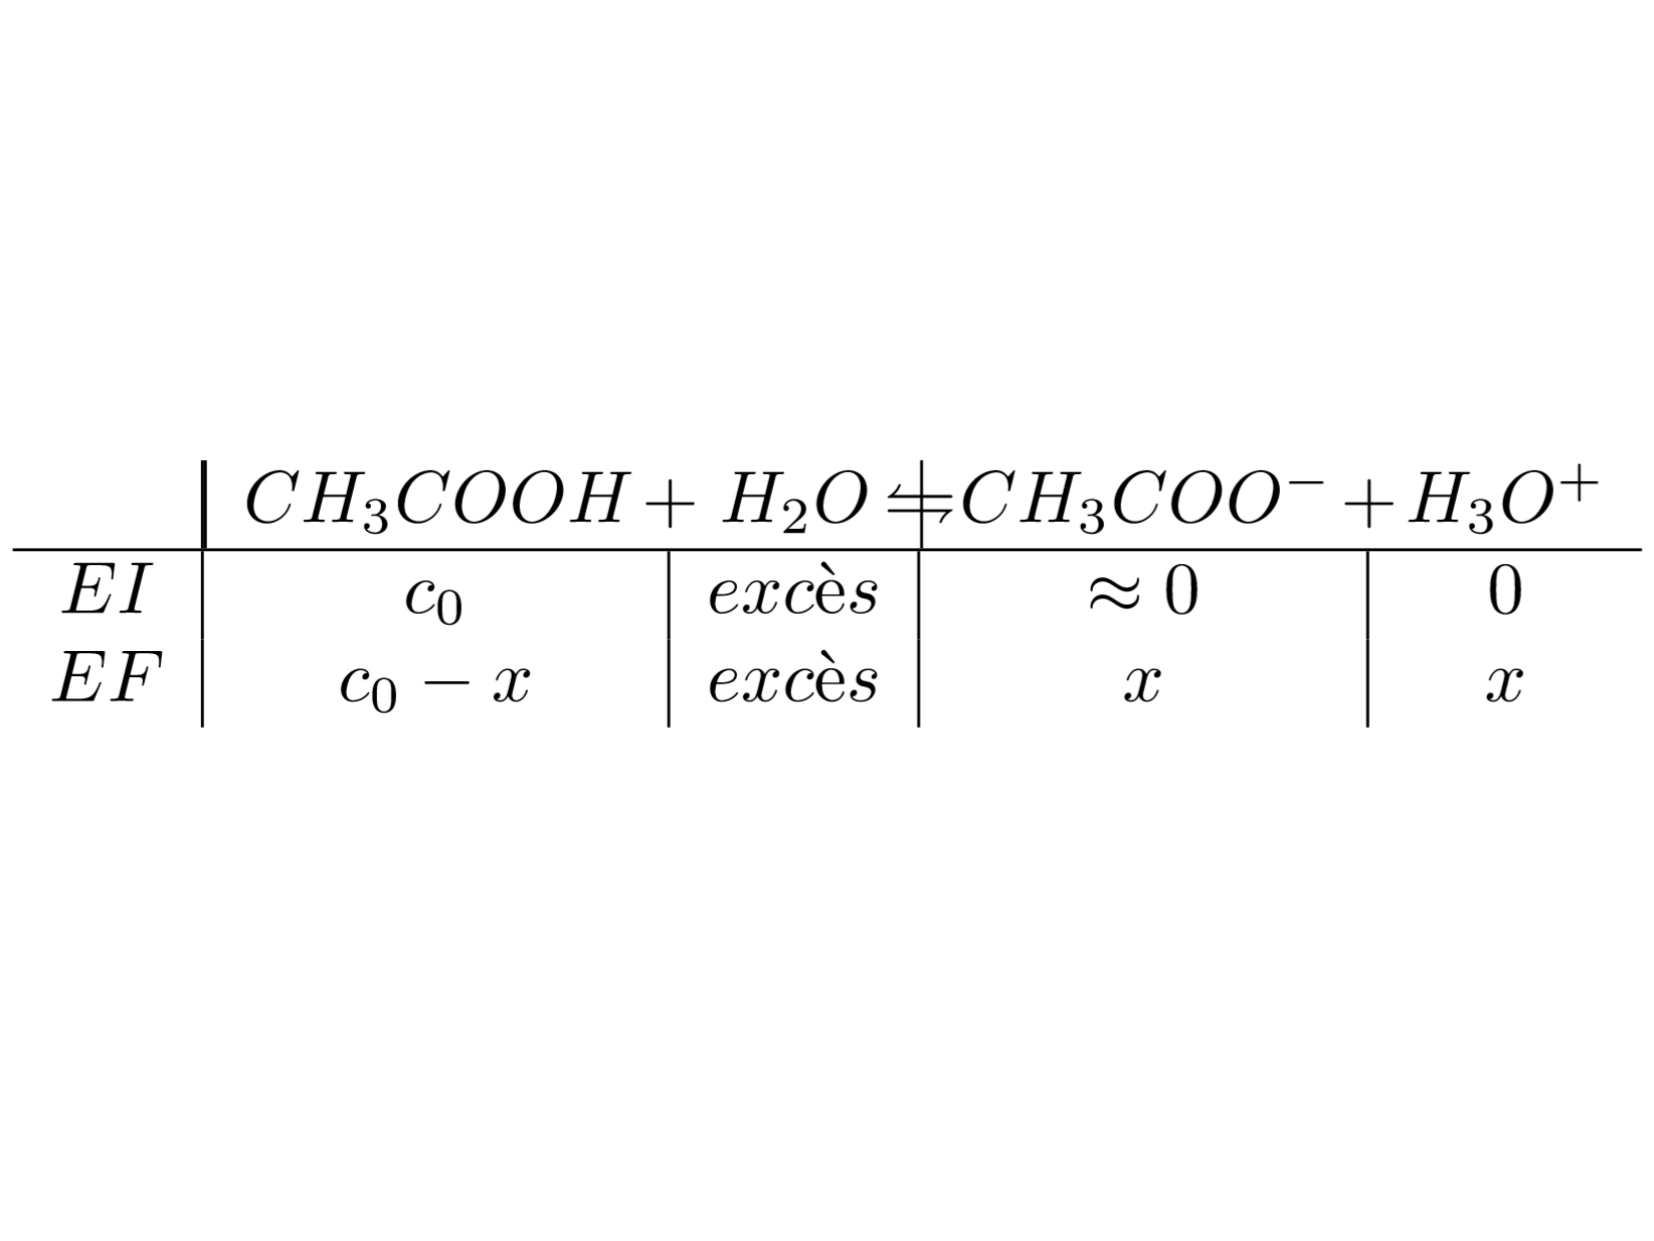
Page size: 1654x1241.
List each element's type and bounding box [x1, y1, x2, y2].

picture [0, 448, 1654, 749]
